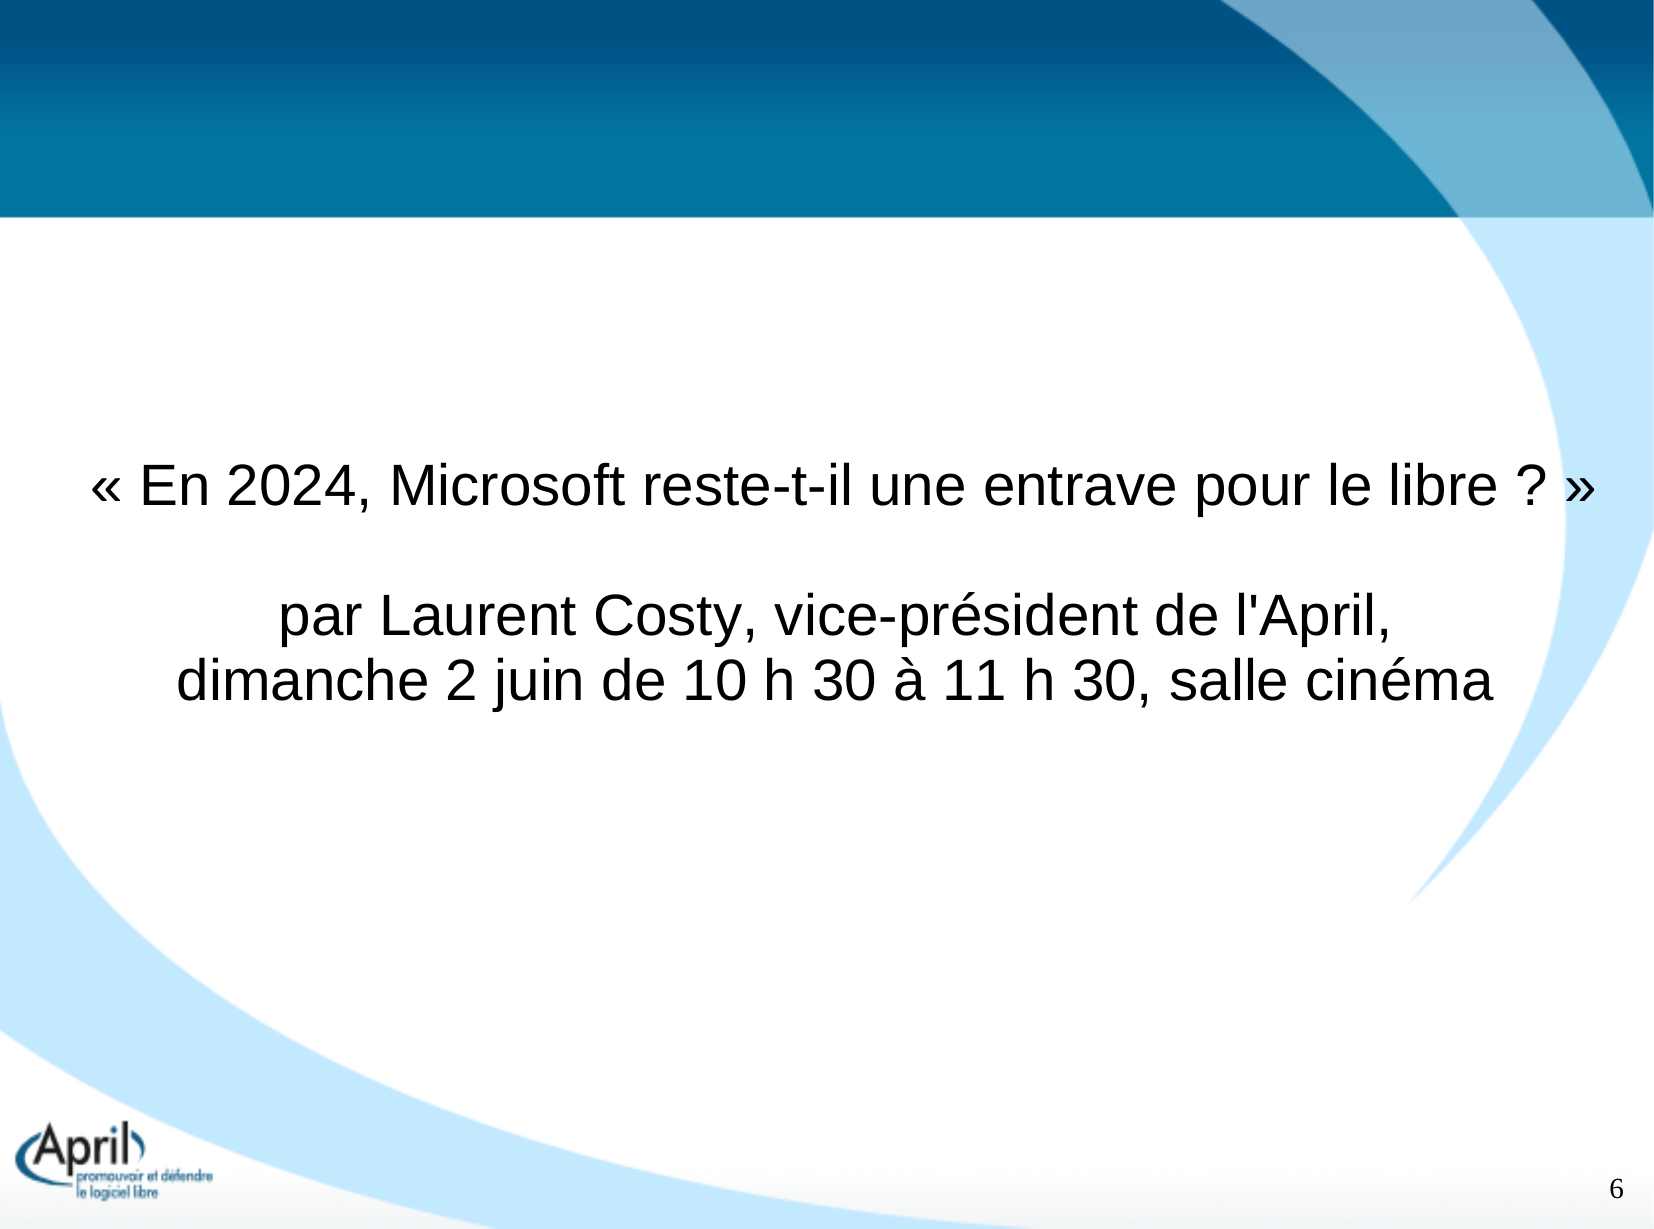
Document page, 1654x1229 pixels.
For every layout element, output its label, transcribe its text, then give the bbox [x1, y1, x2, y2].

picture [0, 0, 1654, 1229]
list « En 2024, Microsoft reste-t-il une entrave pour le libre ? » par Laurent Costy, vice-président de l'April, dimanche 2 juin de 10 h 30 à 11 h 30, salle cinéma [11, 453, 1607, 1229]
